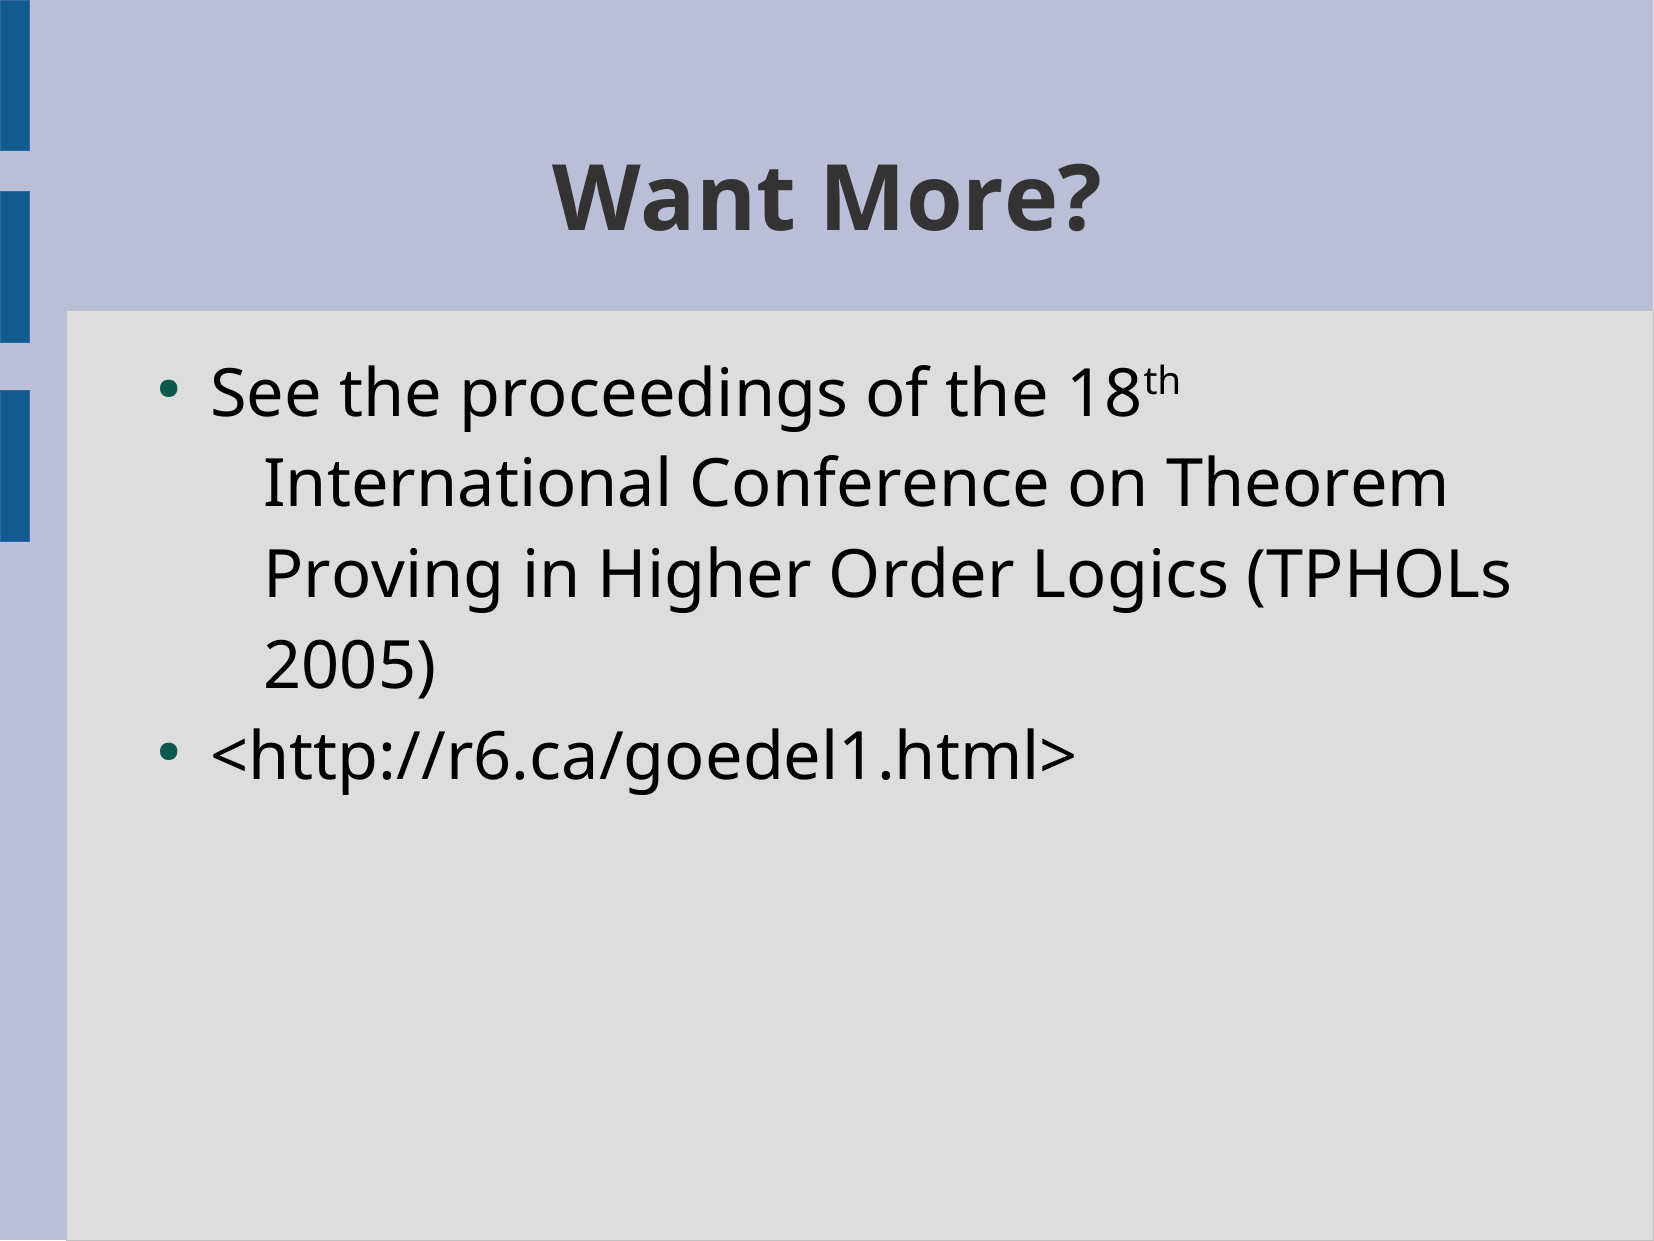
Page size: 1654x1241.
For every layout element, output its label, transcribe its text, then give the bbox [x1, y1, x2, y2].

title Want More? [121, 91, 1534, 299]
list See the proceedings of the 18th International Conference on Theorem Proving in Higher Order Logics (TPHOLs 2005) <http://r6.ca/goedel1.html> [121, 344, 1534, 1201]
